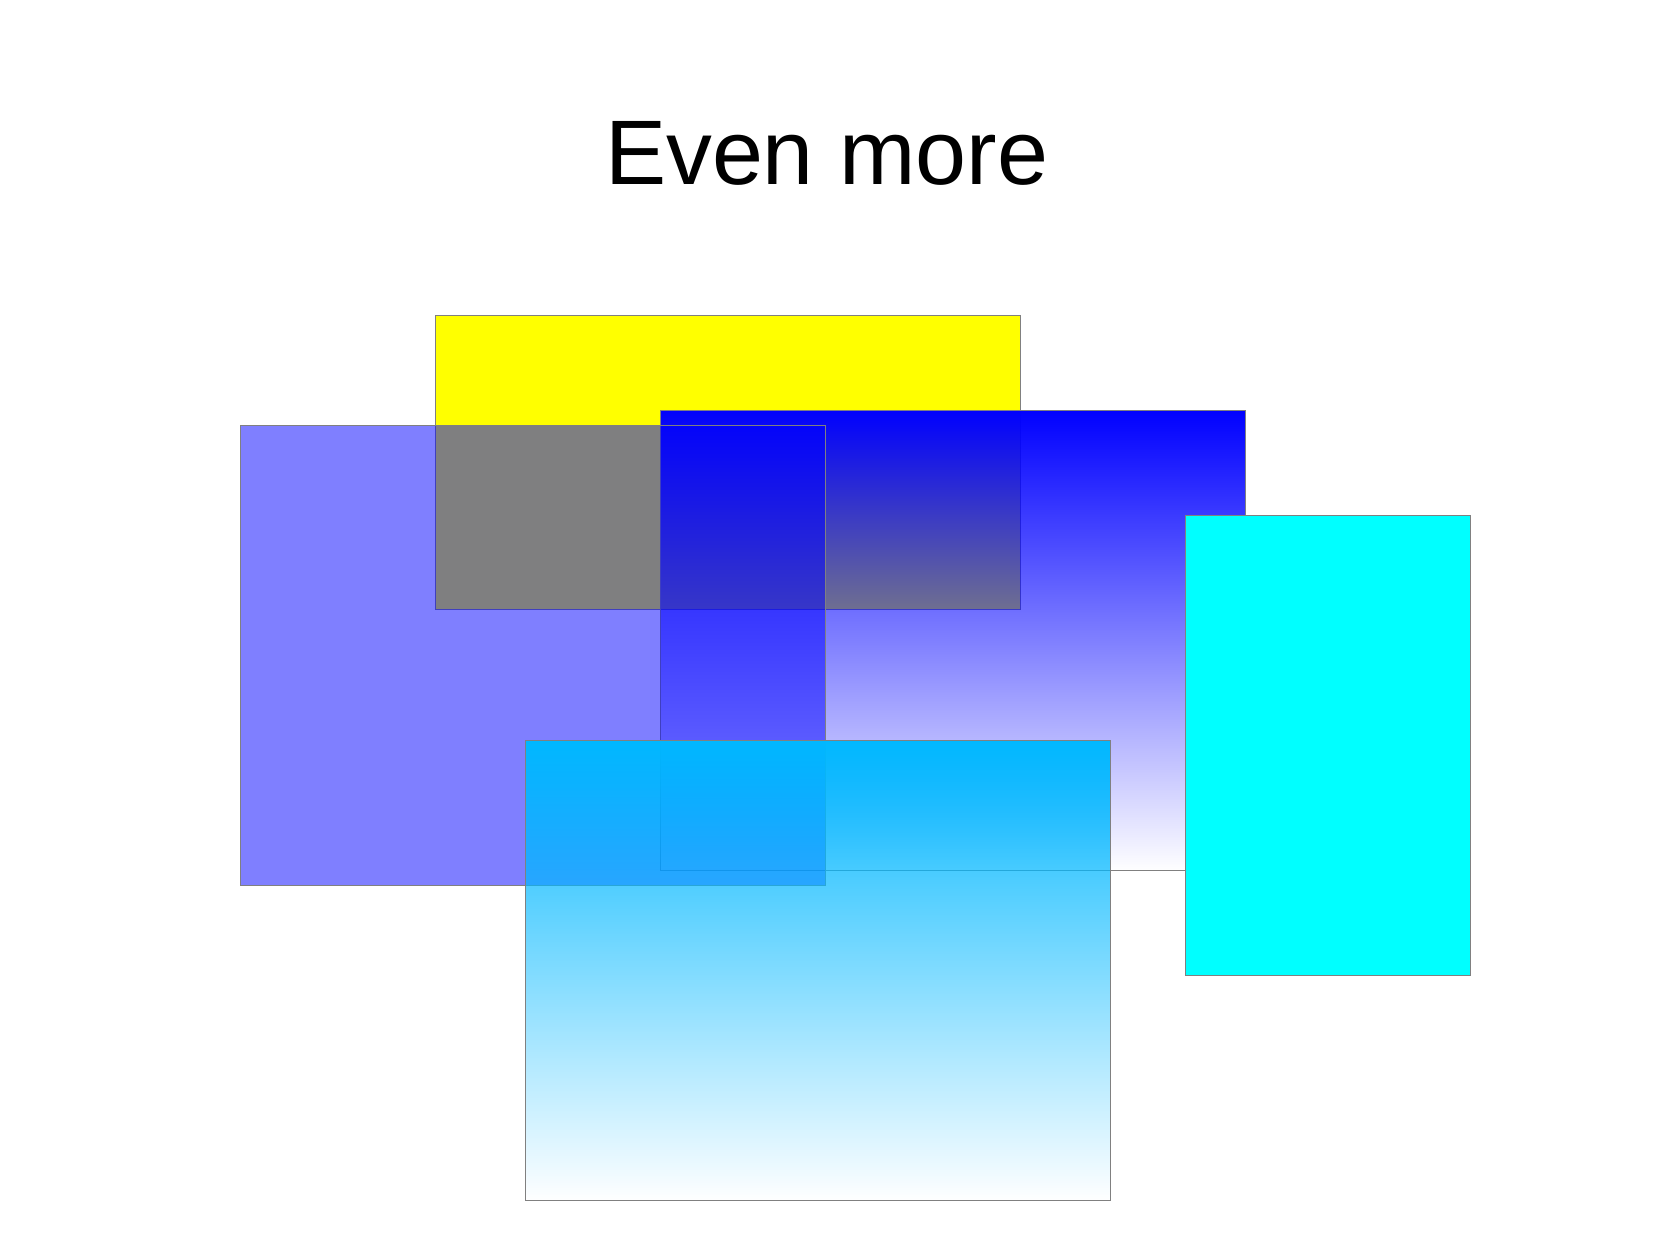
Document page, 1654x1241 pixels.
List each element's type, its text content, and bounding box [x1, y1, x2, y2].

title Even more [82, 49, 1571, 257]
text_box [240, 315, 1471, 1201]
